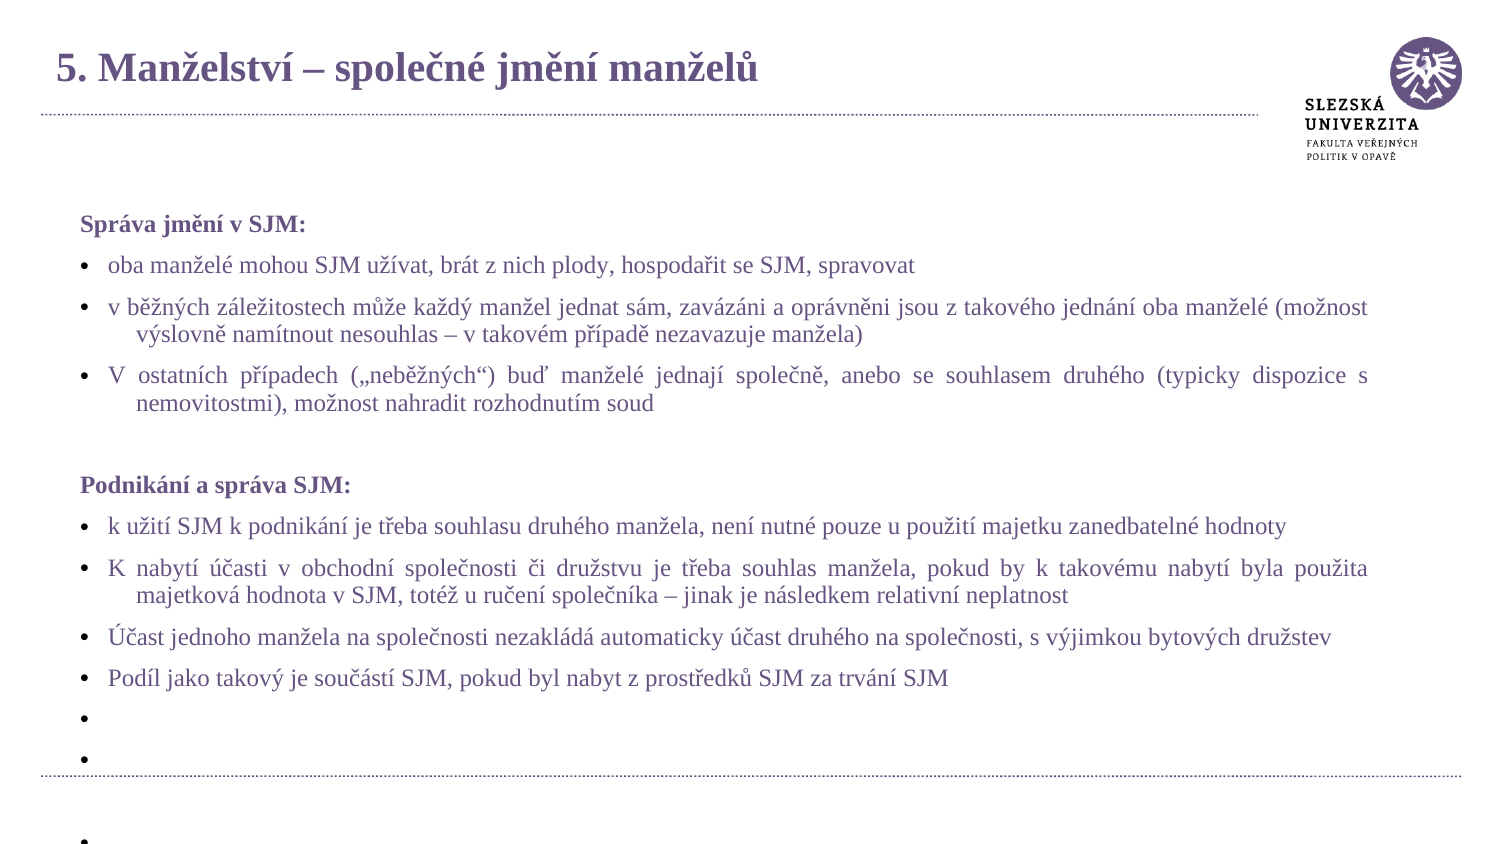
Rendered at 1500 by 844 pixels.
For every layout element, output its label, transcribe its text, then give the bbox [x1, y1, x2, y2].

text_box Správa jmění v SJM: oba manželé mohou SJM užívat, brát z nich plody, hospodařit se SJM, spravovat v běžných záležitostech může každý manžel jednat sám, zavázáni a oprávněni jsou z takového jednání oba manželé (možnost výslovně namítnout nesouhlas – v takovém případě nezavazuje manžela) V ostatních případech („neběžných“) buď manželé jednají společně, anebo se souhlasem druhého (typicky dispozice s nemovitostmi), možnost nahradit rozhodnutím soud Podnikání a správa SJM: k užití SJM k podnikání je třeba souhlasu druhého manžela, není nutné pouze u použití majetku zanedbatelné hodnoty K nabytí účasti v obchodní společnosti či družstvu je třeba souhlas manžela, pokud by k takovému nabytí byla použita majetková hodnota v SJM, totéž u ručení společníka – jinak je následkem relativní neplatnost Účast jednoho manžela na společnosti nezakládá automaticky účast druhého na společnosti, s výjimkou bytových družstev Podíl jako takový je součástí SJM, pokud byl nabyt z prostředků SJM za trvání SJM [64, 161, 1385, 784]
title 5. Manželství – společné jmění manželů [41, 32, 1220, 116]
